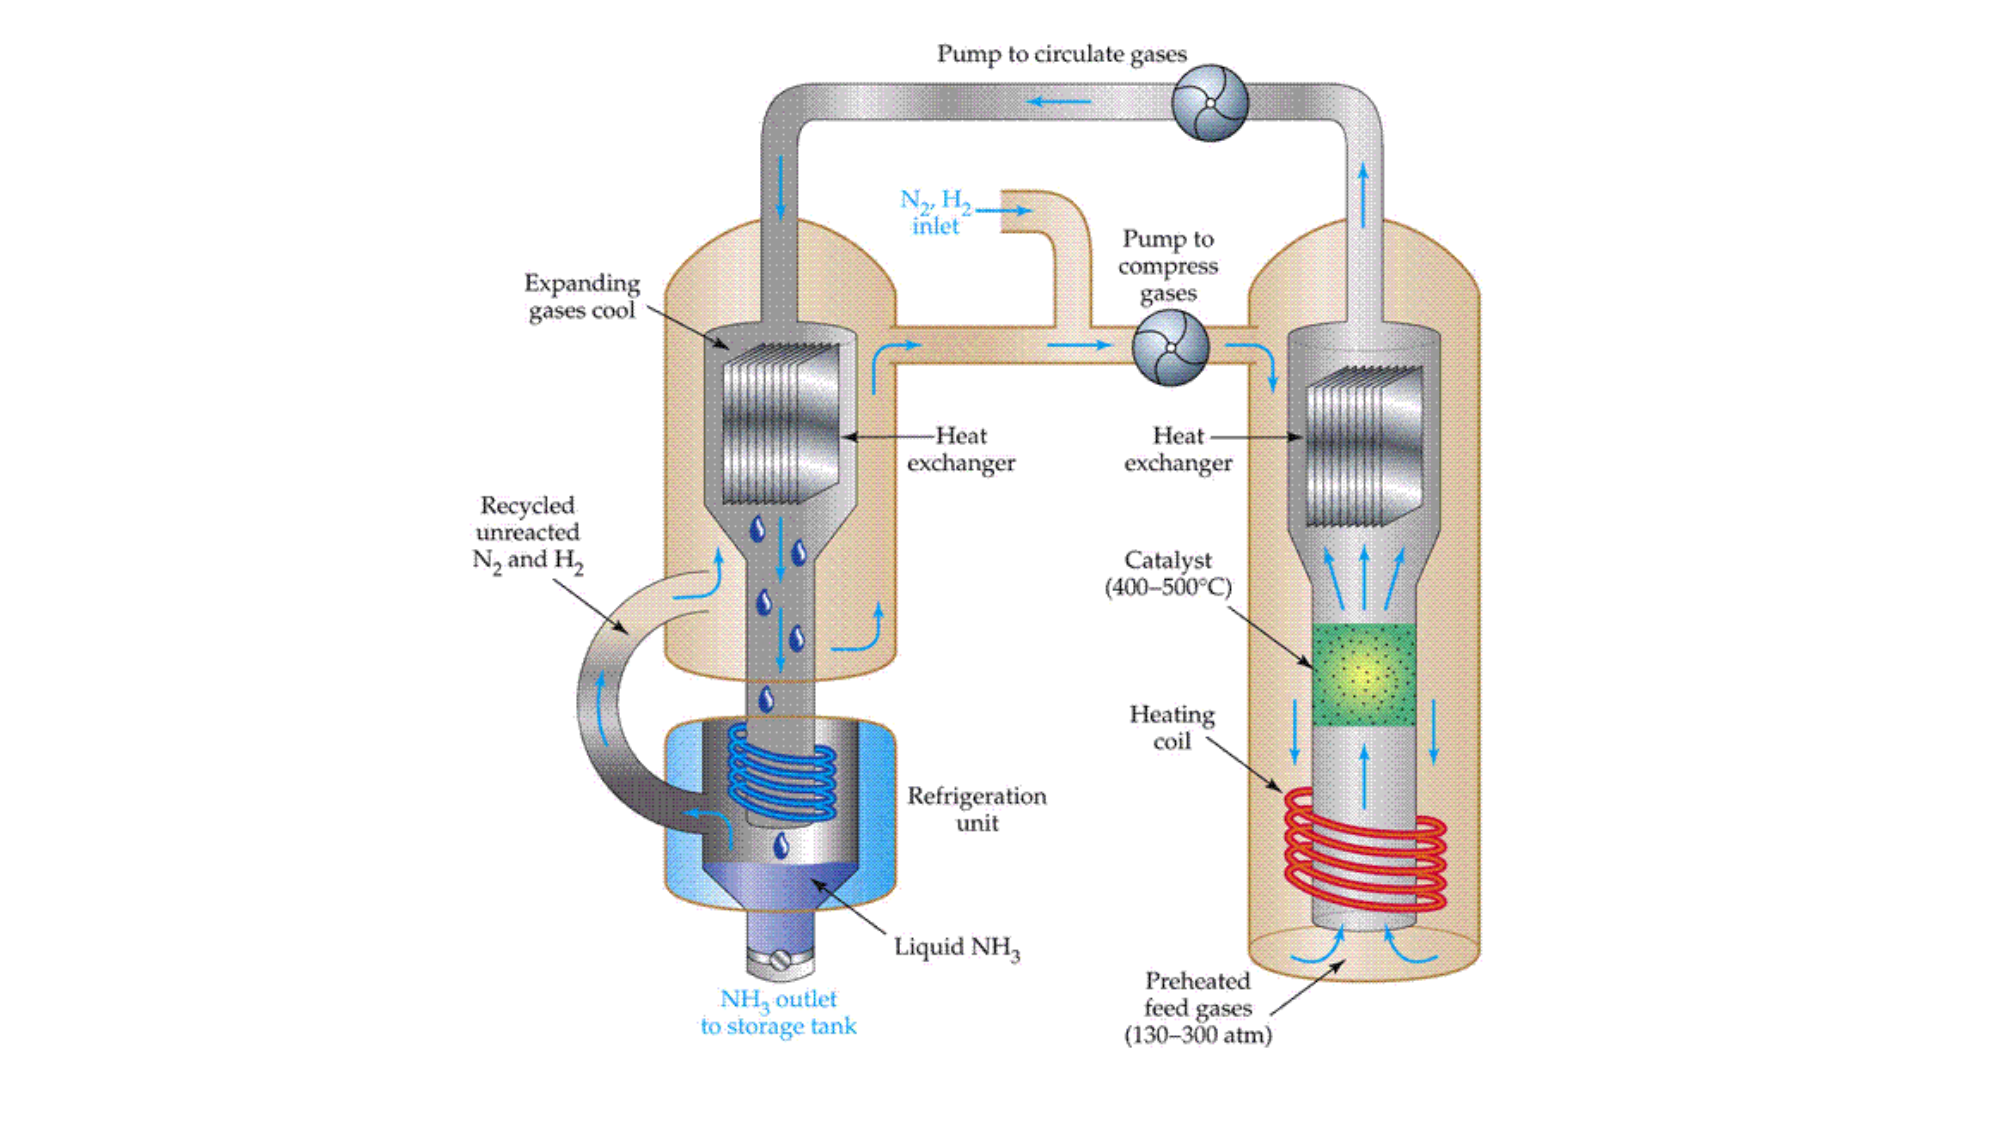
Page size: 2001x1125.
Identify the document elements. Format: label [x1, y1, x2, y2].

picture [460, 31, 1505, 1060]
